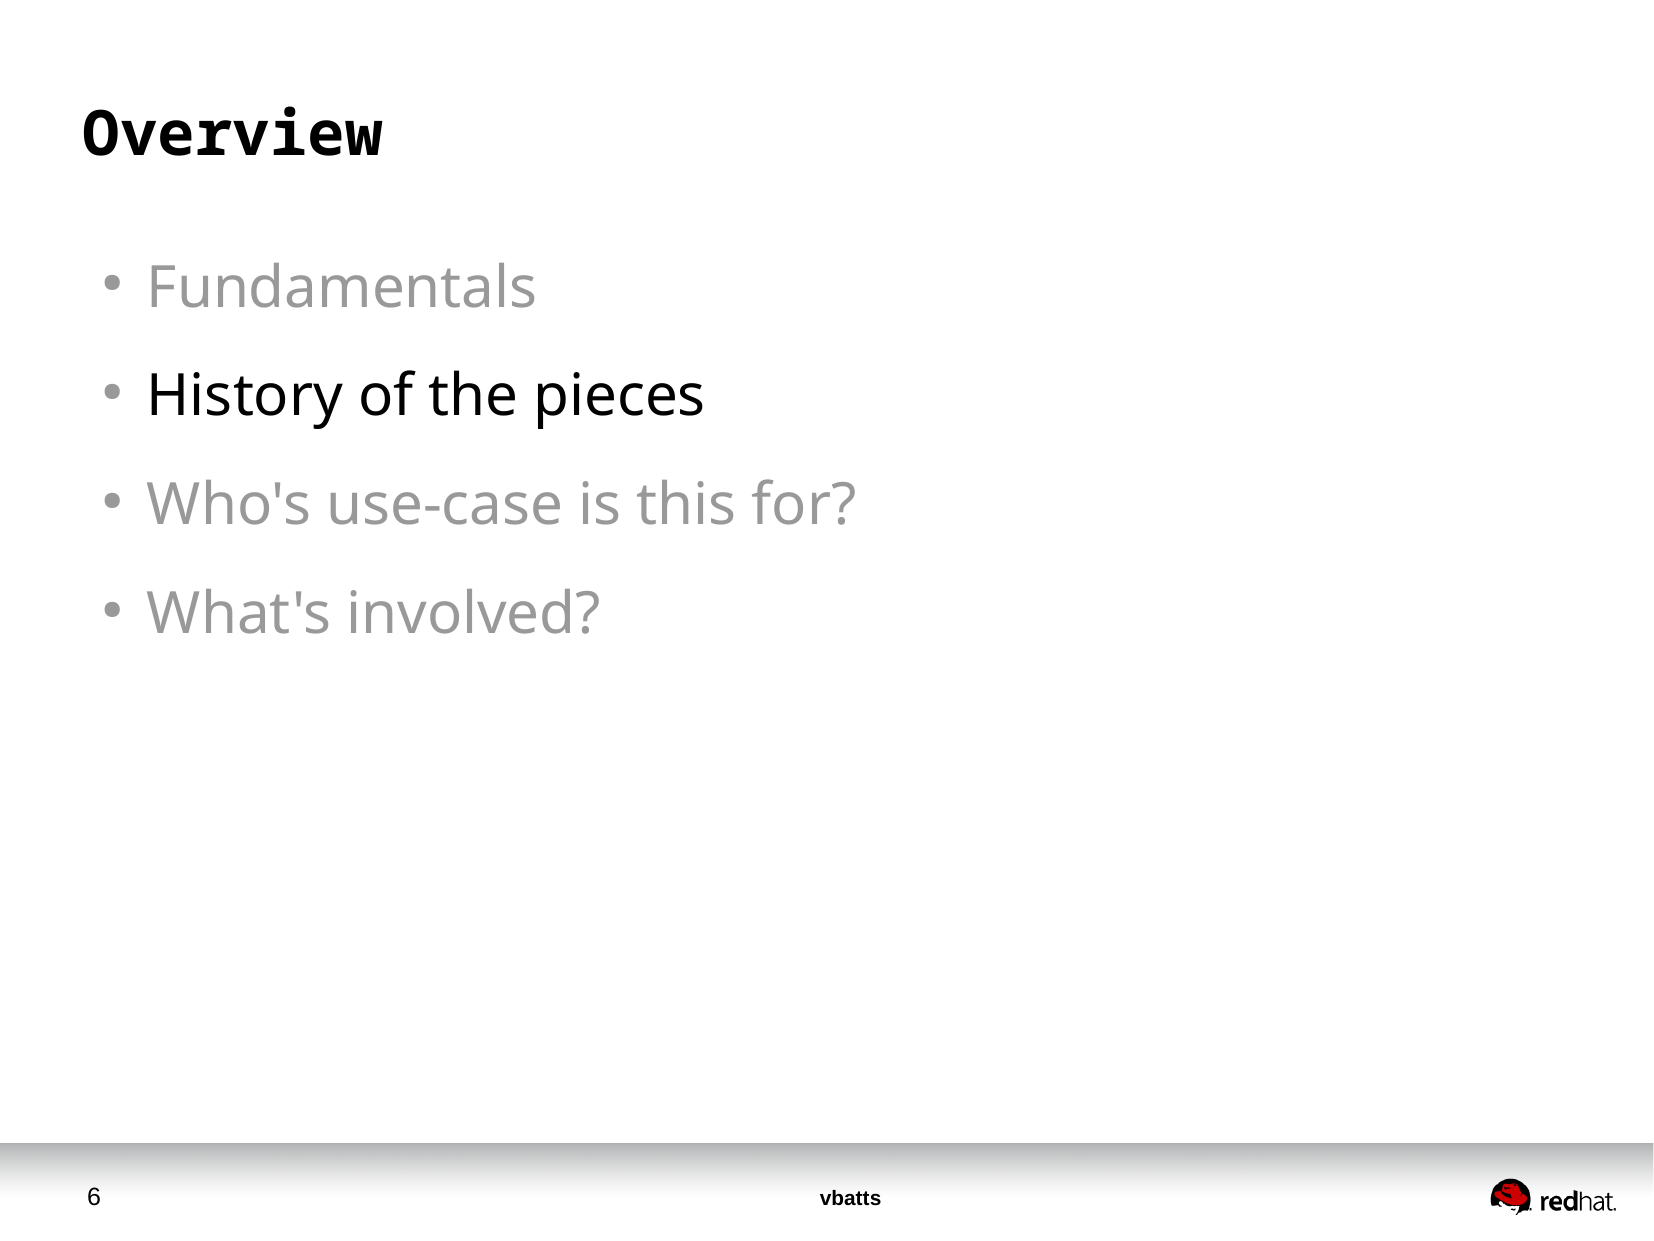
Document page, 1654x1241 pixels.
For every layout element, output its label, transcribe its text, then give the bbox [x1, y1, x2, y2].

picture [0, 1143, 1654, 1241]
title Overview [82, 37, 1571, 226]
list Fundamentals History of the pieces Who's use-case is this for? What's involved? [86, 244, 1576, 950]
